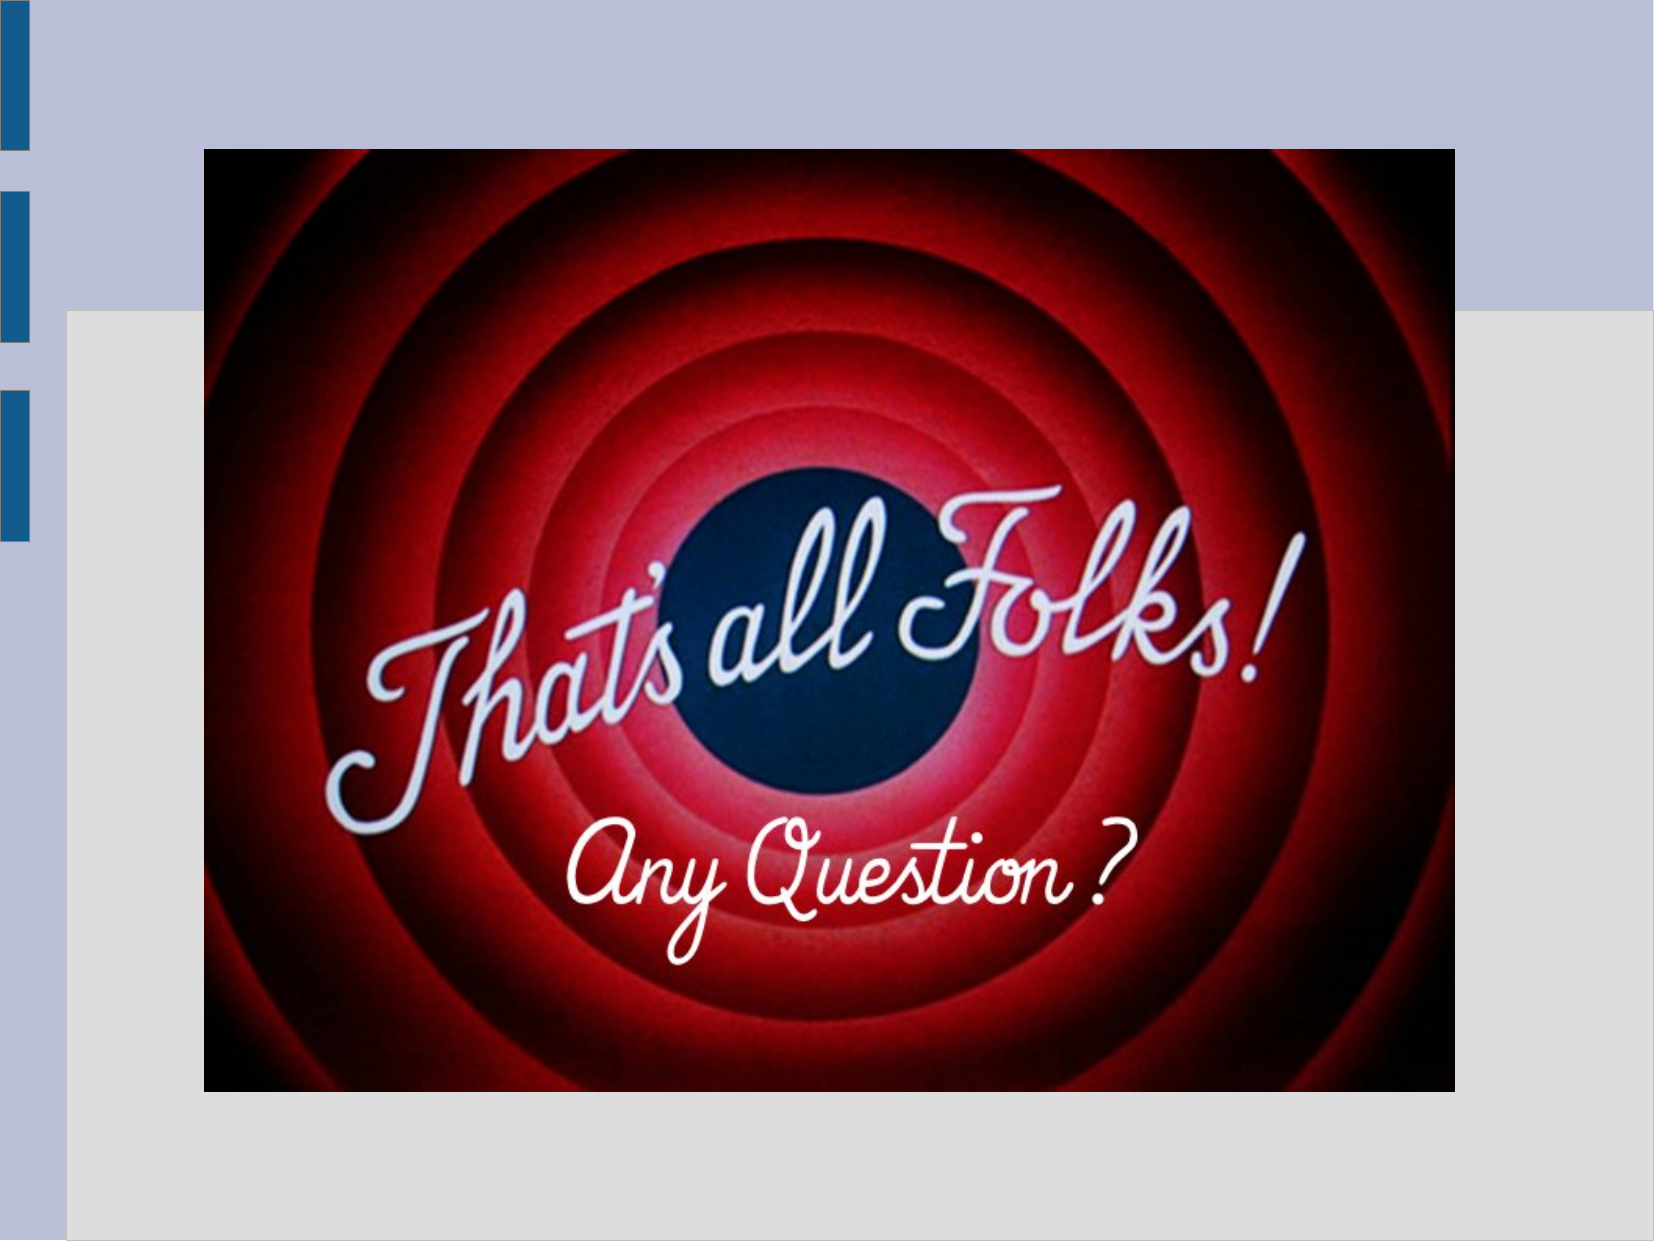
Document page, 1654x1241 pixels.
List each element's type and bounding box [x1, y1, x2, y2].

picture [204, 149, 1455, 1092]
